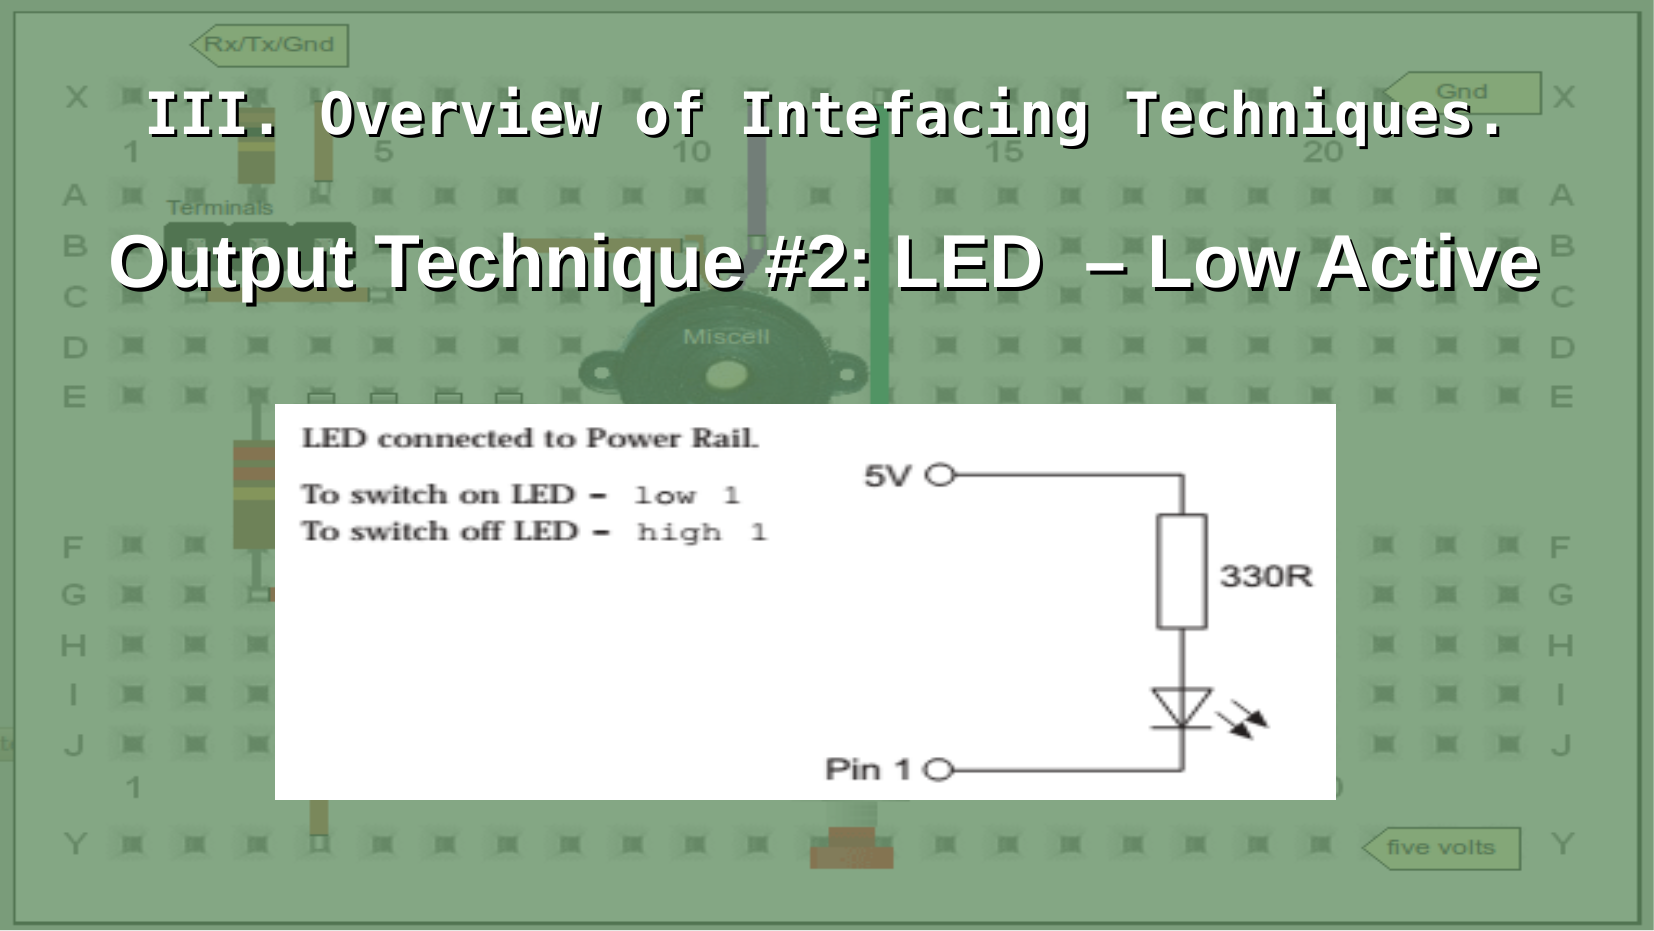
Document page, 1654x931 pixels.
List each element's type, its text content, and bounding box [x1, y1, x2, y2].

title III. Overview of Intefacing Techniques. [82, 28, 1571, 202]
subtitle Output Technique #2: LED – Low Active [71, 219, 1561, 892]
picture [0, 0, 1654, 931]
